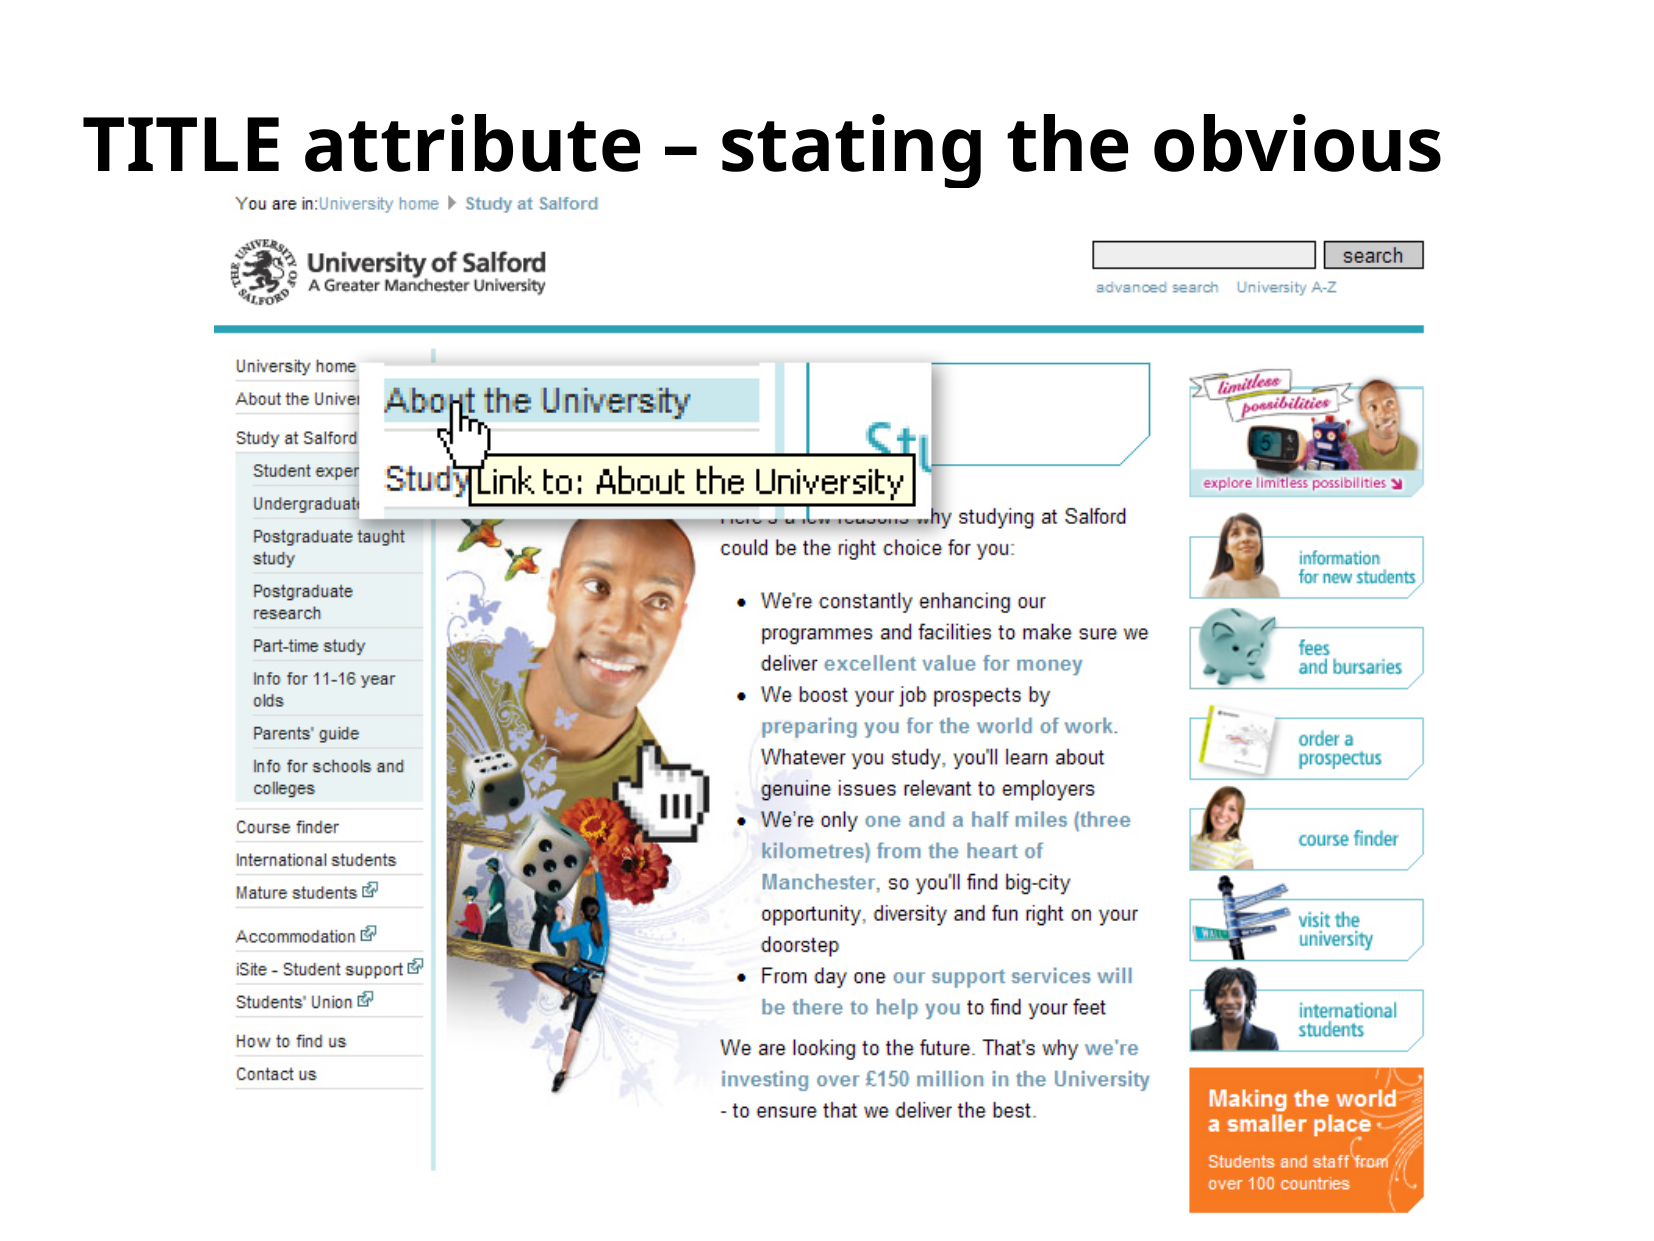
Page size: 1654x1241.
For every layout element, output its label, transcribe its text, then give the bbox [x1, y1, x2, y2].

title TITLE attribute – stating the obvious [82, 86, 1571, 200]
picture [214, 188, 1457, 1241]
